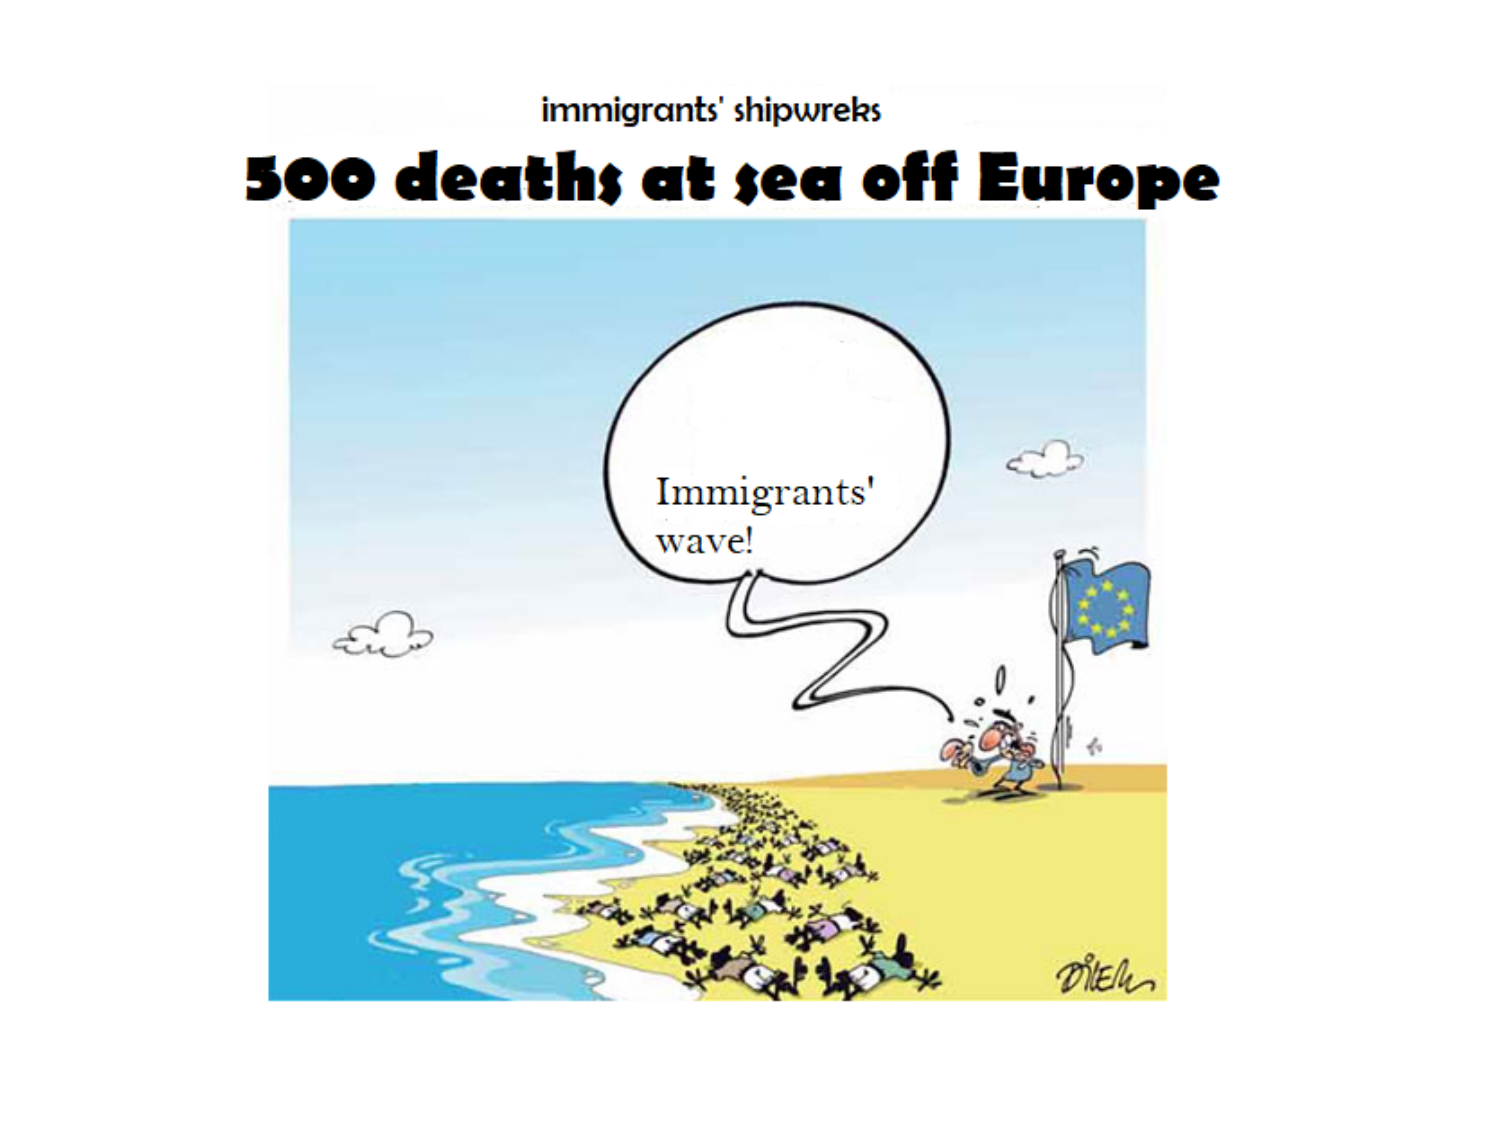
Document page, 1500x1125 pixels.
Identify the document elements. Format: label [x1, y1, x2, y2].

picture [19, 84, 1491, 1005]
